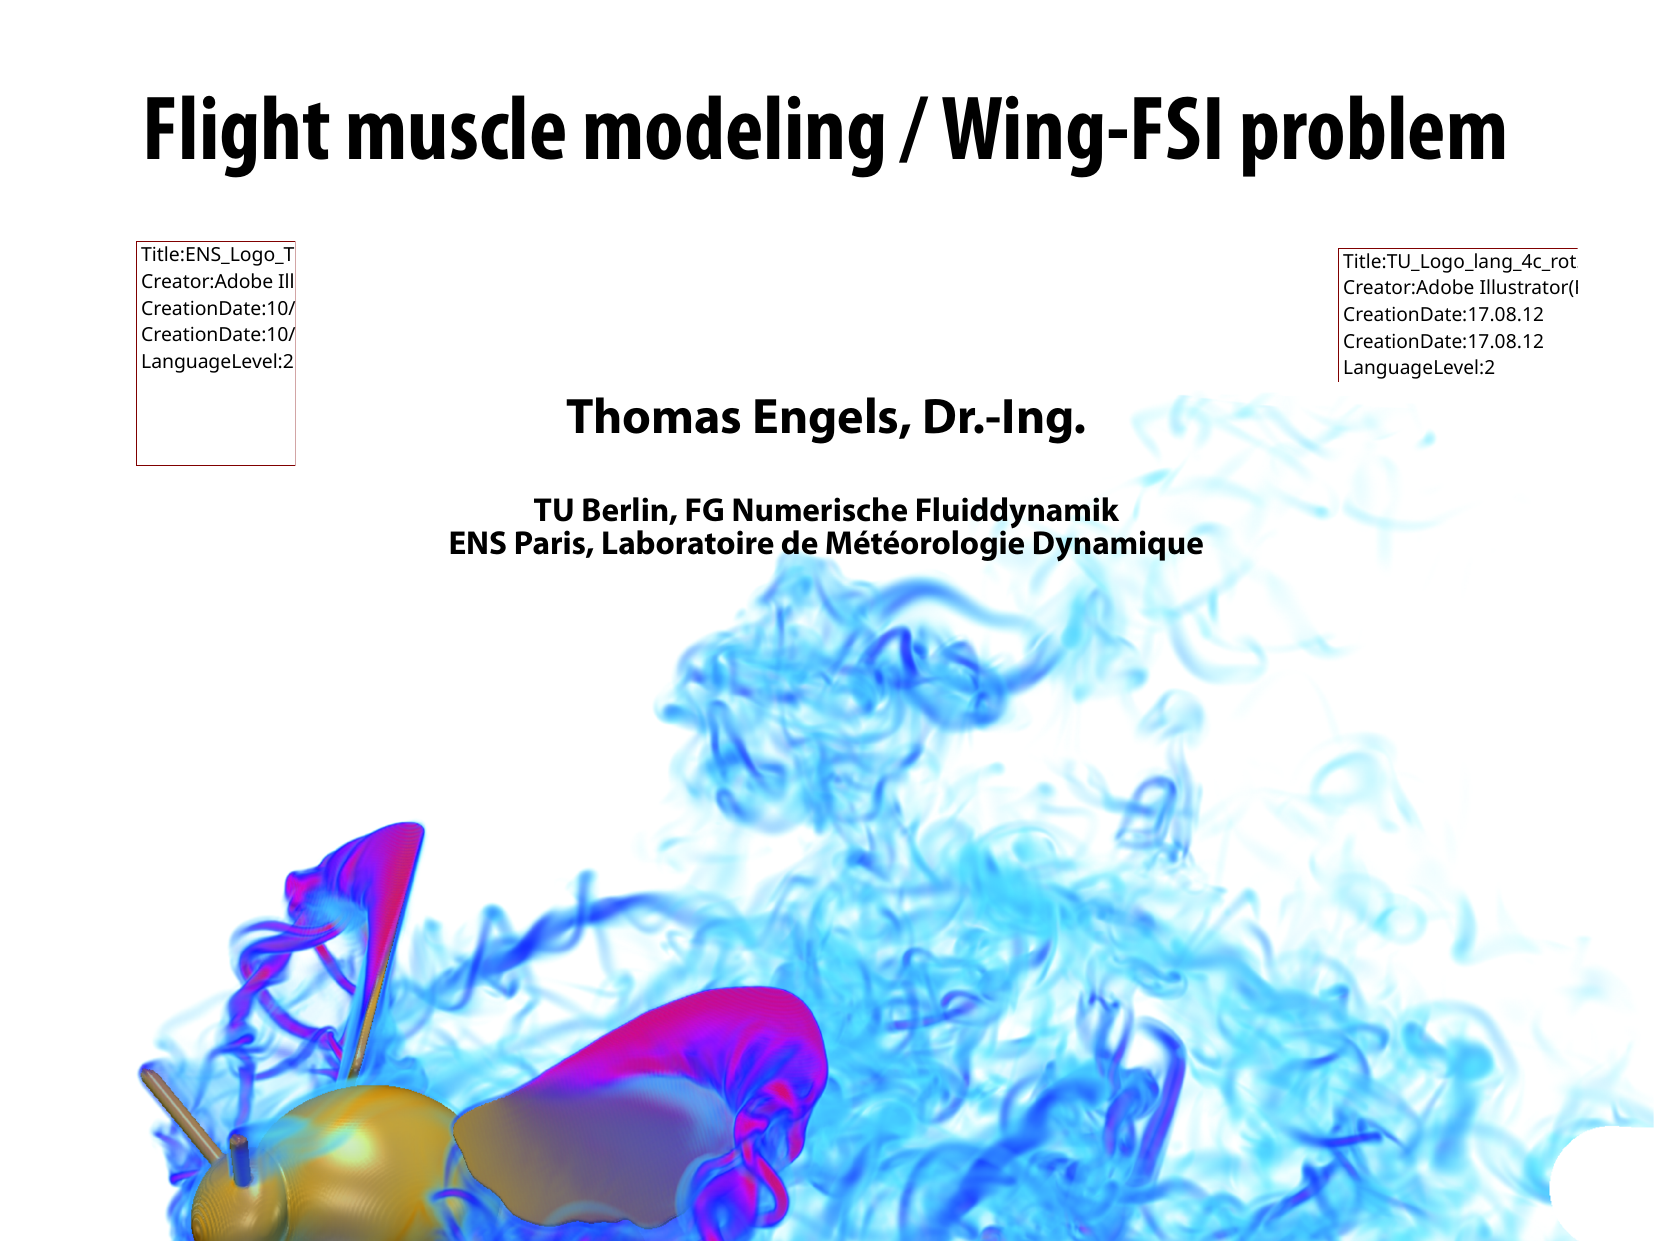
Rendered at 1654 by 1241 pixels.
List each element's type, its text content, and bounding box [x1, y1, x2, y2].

picture [135, 240, 296, 466]
title Flight muscle modeling / Wing-FSI problem [82, 32, 1571, 228]
picture [1337, 246, 1578, 382]
picture [0, 856, 1654, 1241]
subtitle Thomas Engels, Dr.-Ing. TU Berlin, FG Numerische Fluiddynamik ENS Paris, Laboratoire de Météorologie Dynamique [0, 228, 1654, 856]
